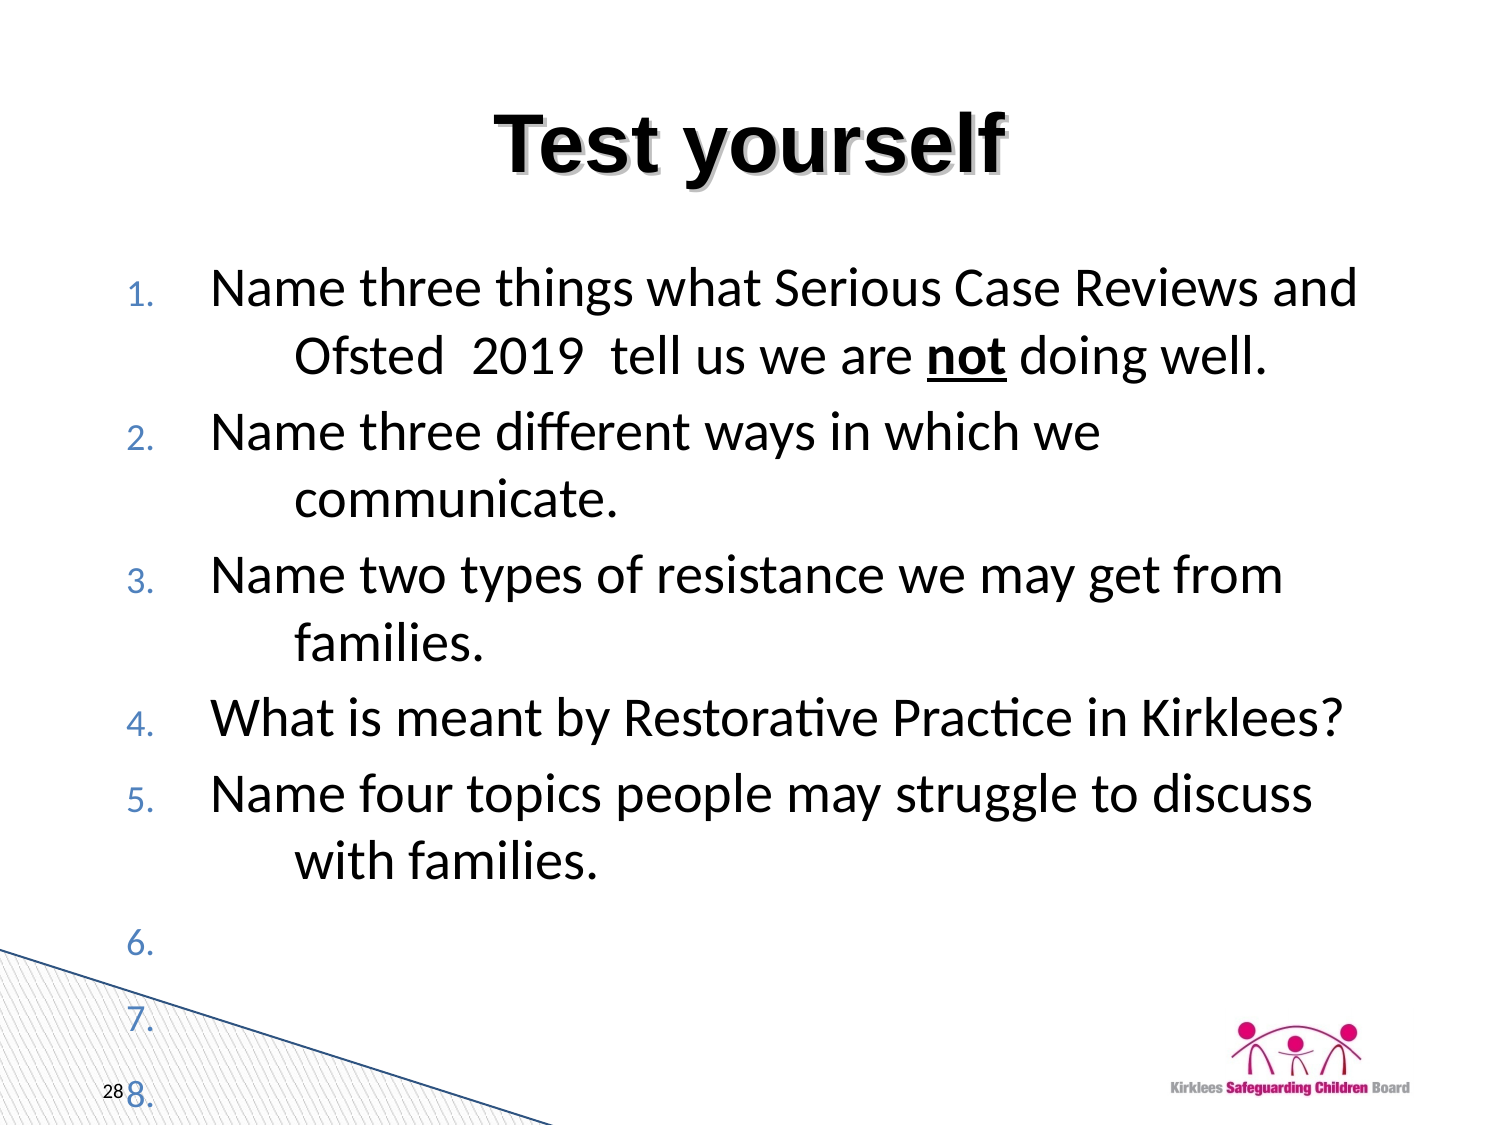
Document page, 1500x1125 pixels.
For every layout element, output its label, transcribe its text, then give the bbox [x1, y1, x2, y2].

list Name three things what Serious Case Reviews and Ofsted 2019 tell us we are not doing well. Name three different ways in which we communicate. Name two types of resistance we may get from families. What is meant by Restorative Practice in Kirklees? Name four topics people may struggle to discuss with families. [75, 243, 1426, 986]
text_box [87, 1050, 148, 1111]
title Test yourself [75, 45, 1426, 233]
